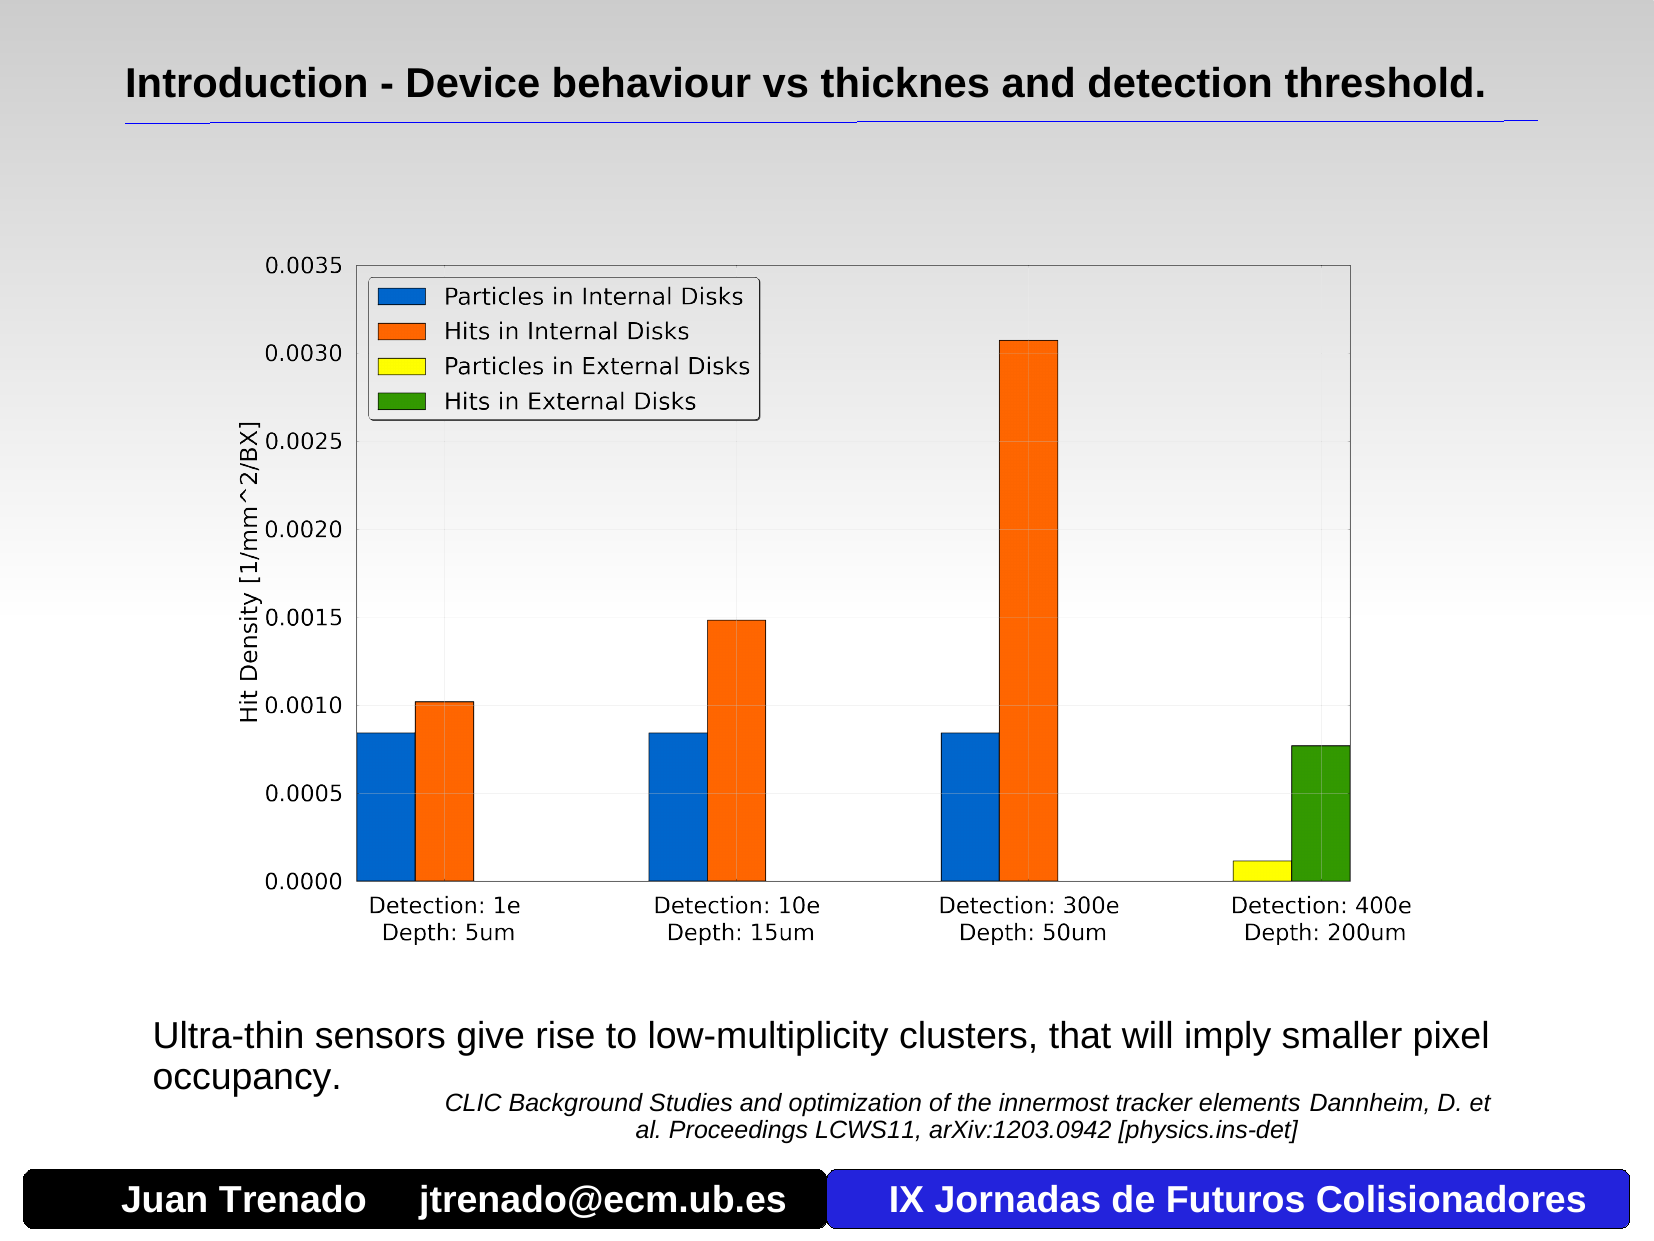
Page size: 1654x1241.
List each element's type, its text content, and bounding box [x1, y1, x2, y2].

text_box CLIC Background Studies and optimization of the innermost tracker elements Dannheim, D. et al. Proceedings LCWS11, arXiv:1203.0942 [physics.ins-det] [348, 1080, 1587, 1152]
text_box Juan Trenado jtrenado@ecm.ub.es [106, 1170, 803, 1228]
text_box IX Jornadas de Futuros Colisionadores [874, 1170, 1603, 1228]
picture [196, 188, 1478, 958]
text_box Introduction - Device behaviour vs thicknes and detection threshold. [110, 52, 1502, 114]
text_box [23, 1169, 1630, 1229]
text_box Ultra-thin sensors give rise to low-multiplicity clusters, that will imply smaller pixel occupancy. [138, 1006, 1510, 1106]
